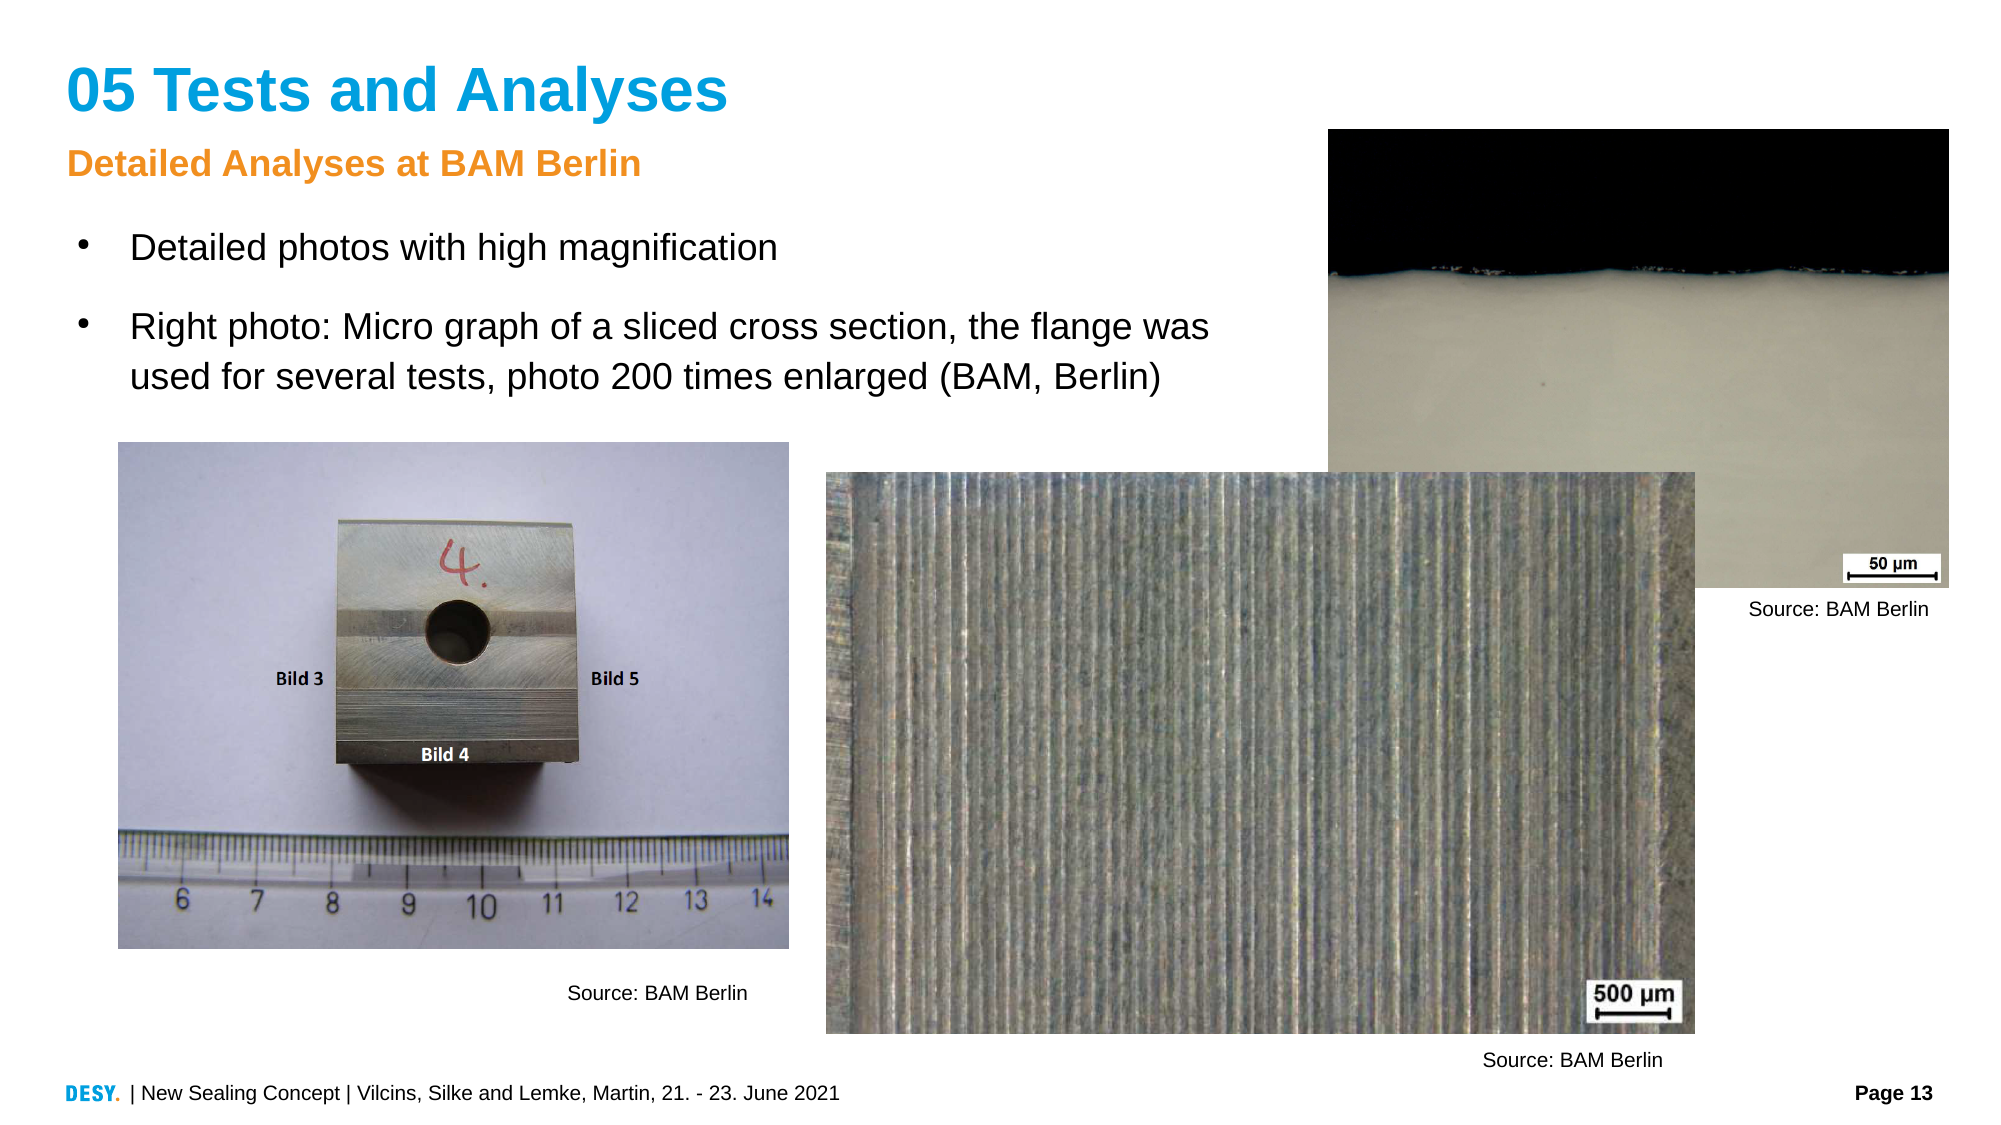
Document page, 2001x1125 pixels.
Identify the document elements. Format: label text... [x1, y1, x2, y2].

list Detailed Analyses at BAM Berlin [66, 134, 1328, 197]
title 05 Tests and Analyses [66, 57, 1933, 132]
picture [118, 442, 789, 949]
text_box | New Sealing Concept | Vilcins, Silke and Lemke, Martin, 21. - 23. June 2021 [129, 1079, 1762, 1111]
text_box Source: BAM Berlin [1467, 1041, 1684, 1079]
picture [826, 129, 1949, 1034]
list Detailed photos with high magnification Right photo: Micro graph of a sliced cross section, the flange was used for several tests, photo 200 times enlarged (BAM, Berlin) [59, 218, 1270, 1053]
text_box Source: BAM Berlin [552, 974, 768, 1013]
text_box Source: BAM Berlin [1733, 590, 1949, 629]
